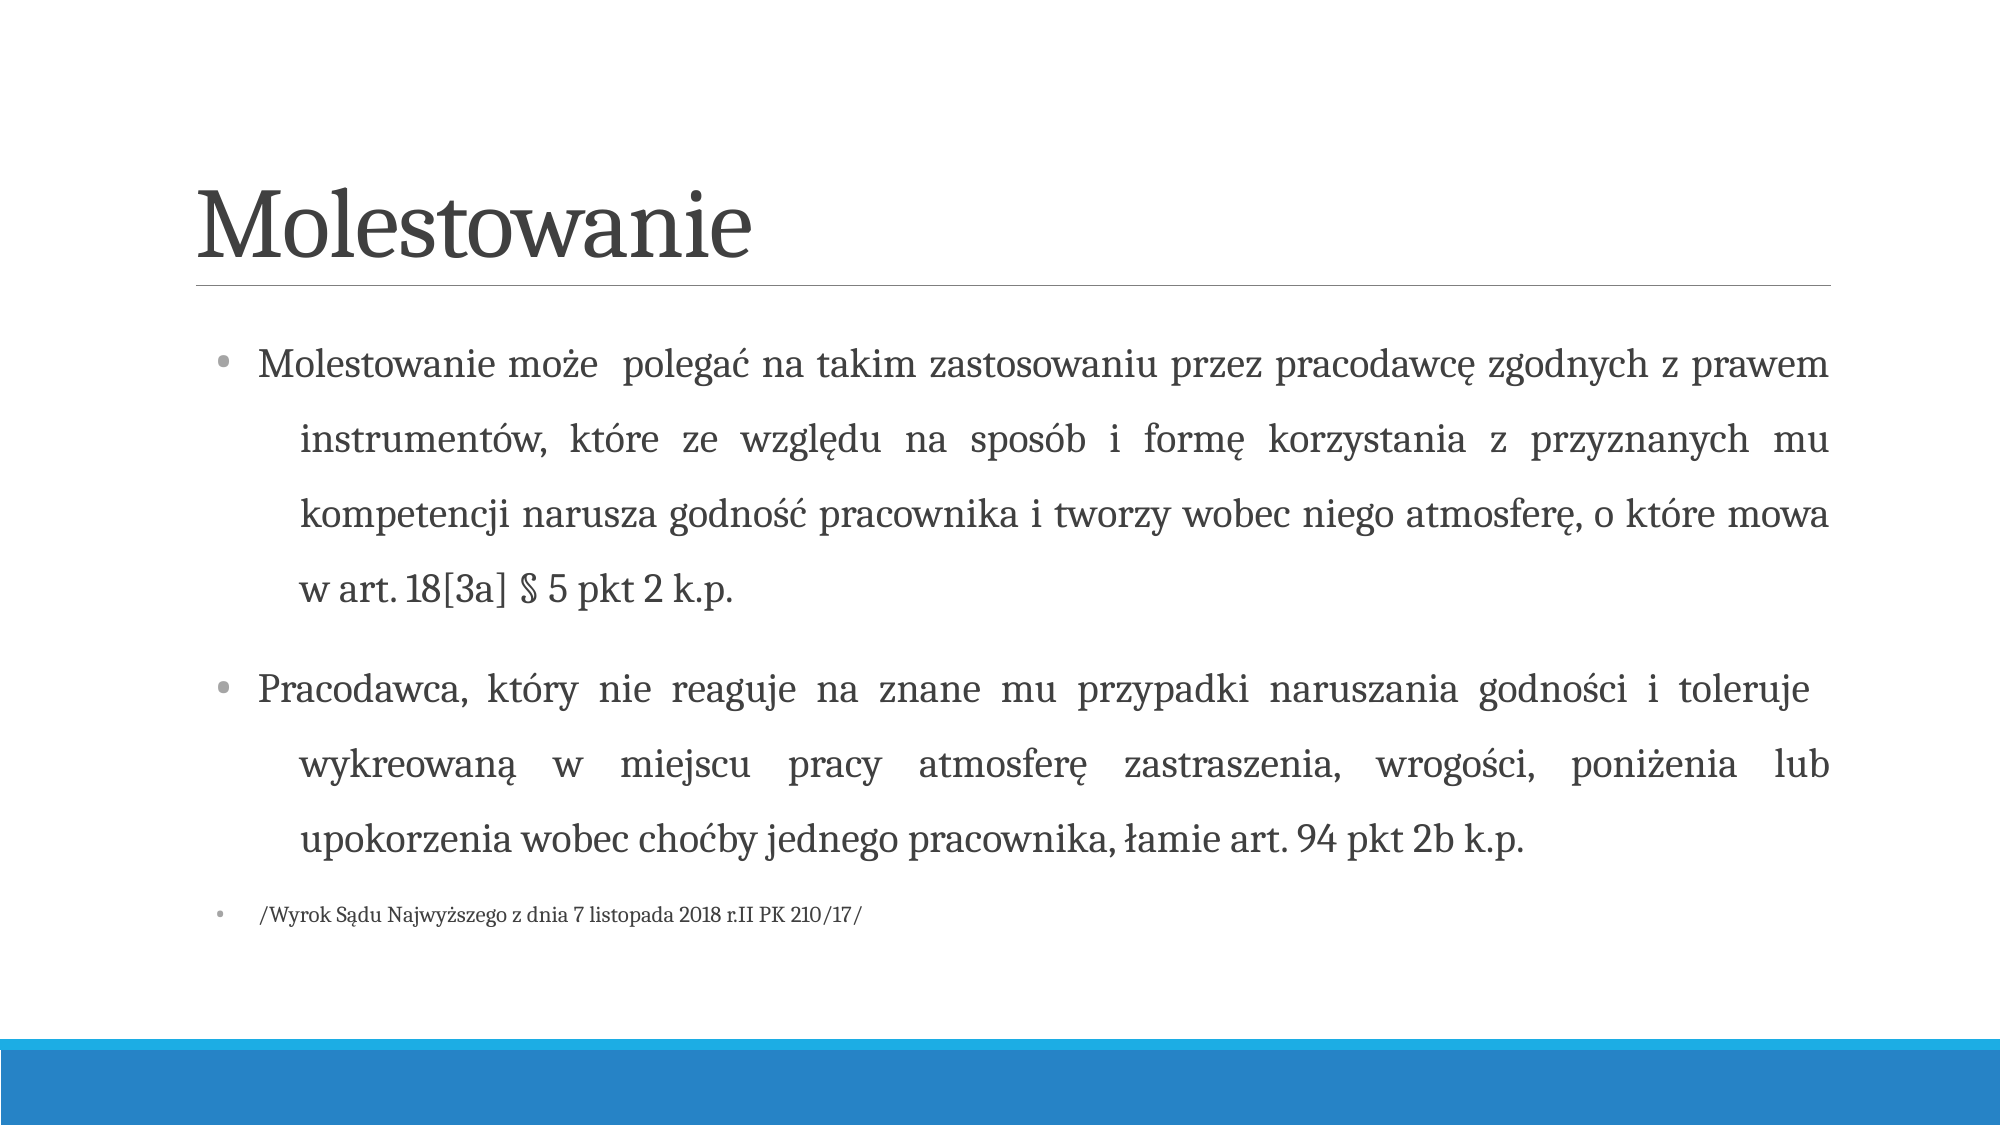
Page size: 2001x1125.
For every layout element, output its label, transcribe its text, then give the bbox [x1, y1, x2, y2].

title Molestowanie [180, 47, 1831, 286]
list Molestowanie może polegać na takim zastosowaniu przez pracodawcę zgodnych z prawem instrumentów, które ze względu na sposób i formę korzystania z przyznanych mu kompetencji narusza godność pracownika i tworzy wobec niego atmosferę, o które mowa w art. 18[3a] § 5 pkt 2 k.p. Pracodawca, który nie reaguje na znane mu przypadki naruszania godności i toleruje wykreowaną w miejscu pracy atmosferę zastraszenia, wrogości, poniżenia lub upokorzenia wobec choćby jednego pracownika, łamie art. 94 pkt 2b k.p. /Wyrok Sądu Najwyższego z dnia 7 listopada 2018 r.II PK 210/17/ [180, 302, 1831, 963]
